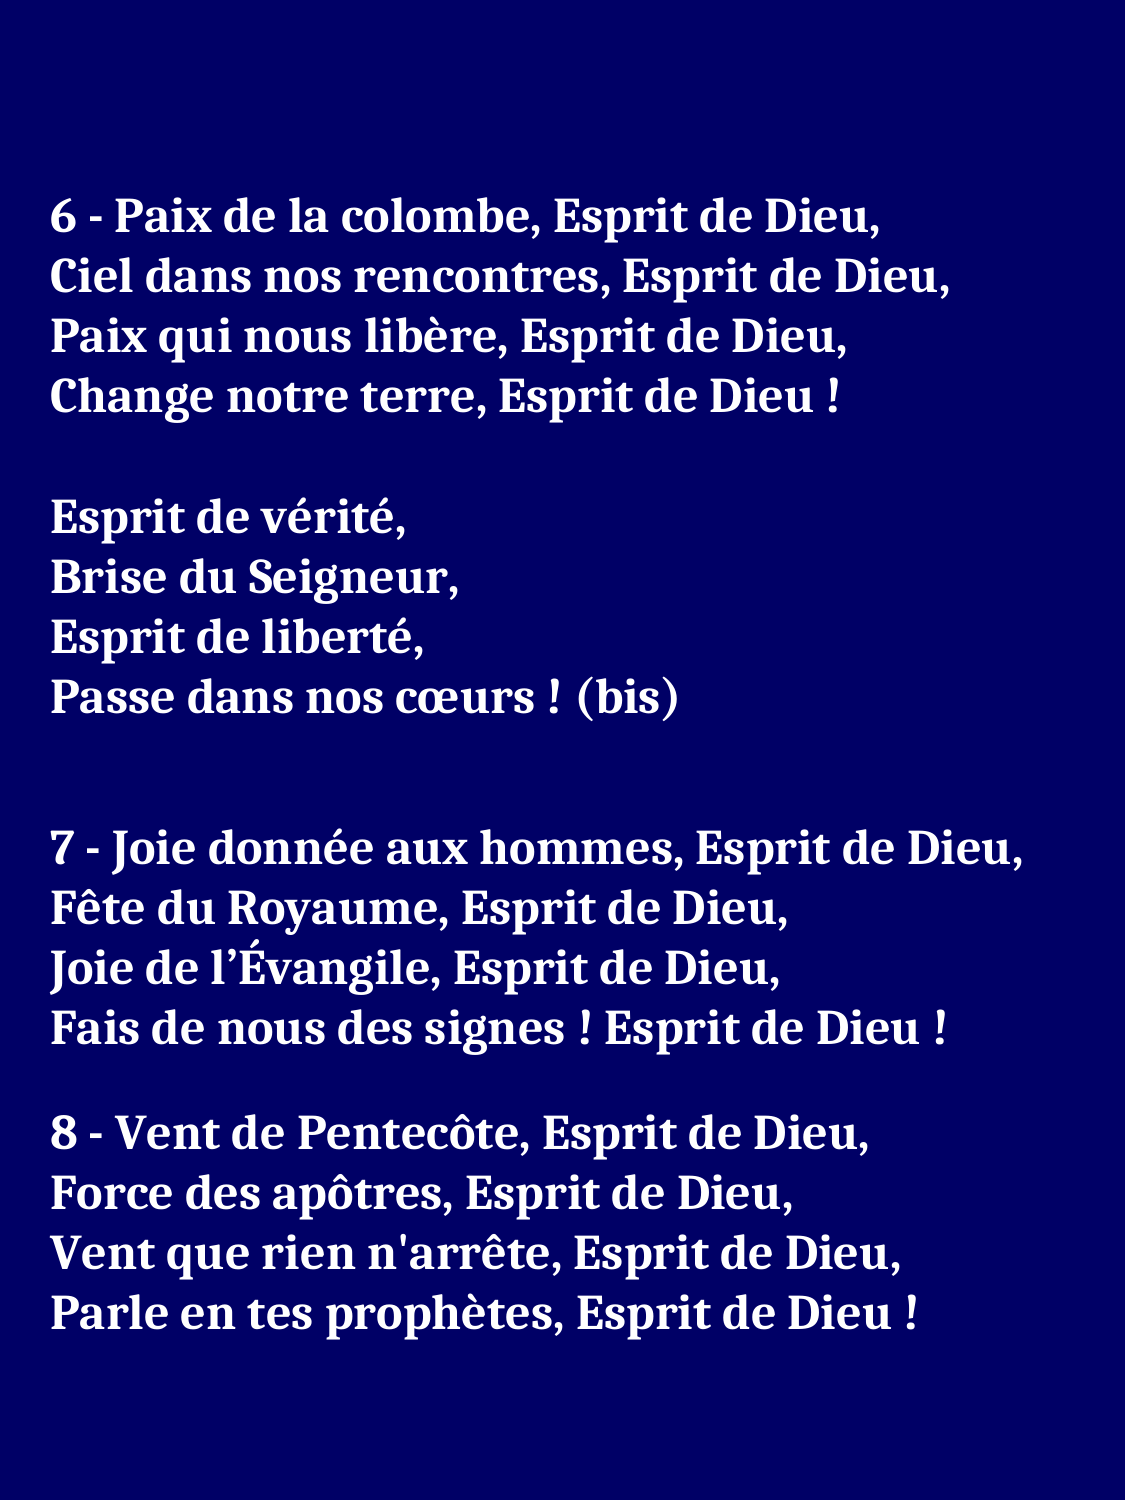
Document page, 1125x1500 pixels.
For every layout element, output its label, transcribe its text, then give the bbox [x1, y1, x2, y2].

text_box 6 - Paix de la colombe, Esprit de Dieu, Ciel dans nos rencontres, Esprit de Dieu, Paix qui nous libère, Esprit de Dieu, Change notre terre, Esprit de Dieu ! Esprit de vérité, Brise du Seigneur, Esprit de liberté, Passe dans nos cœurs ! (bis) 7 - Joie donnée aux hommes, Esprit de Dieu, Fête du Royaume, Esprit de Dieu, Joie de l’Évangile, Esprit de Dieu, Fais de nous des signes ! Esprit de Dieu ! 8 - Vent de Pentecôte, Esprit de Dieu, Force des apôtres, Esprit de Dieu, Vent que rien n'arrête, Esprit de Dieu, Parle en tes prophètes, Esprit de Dieu ! [35, 129, 1125, 1355]
